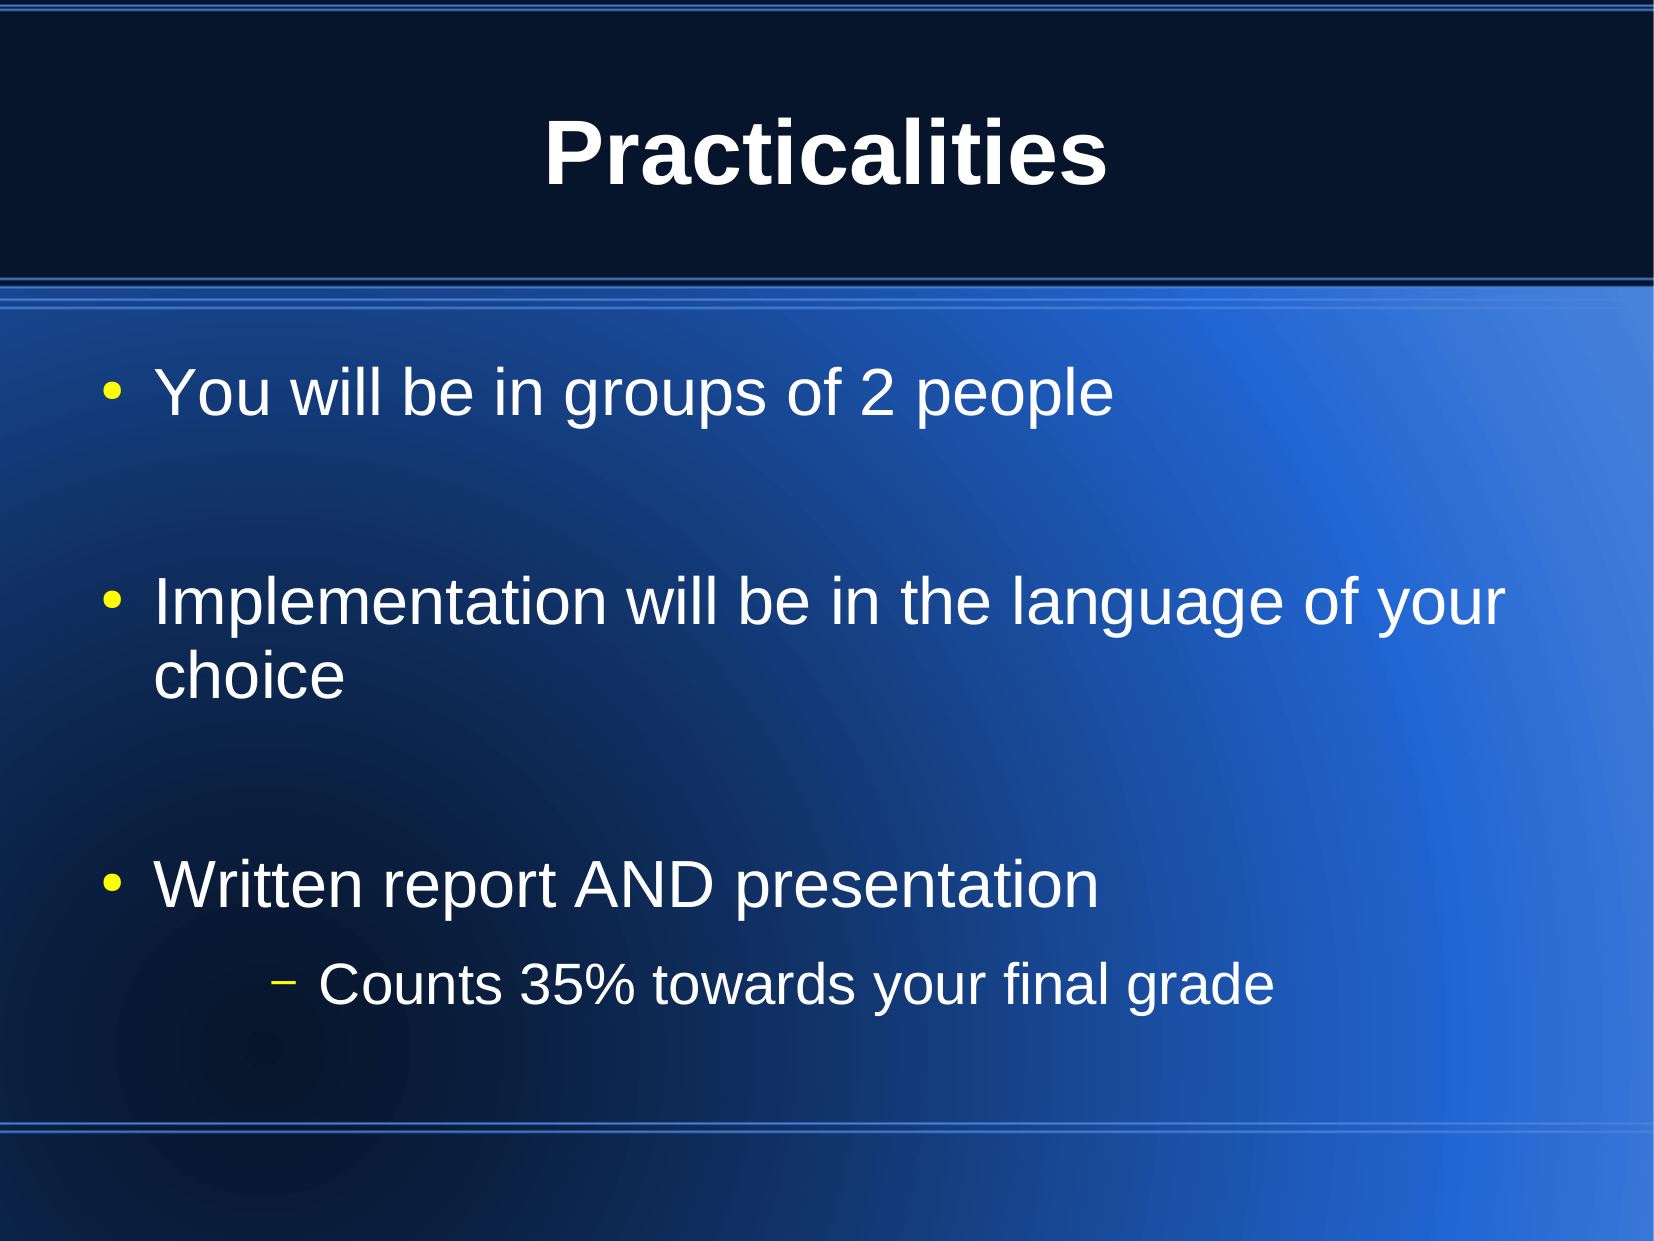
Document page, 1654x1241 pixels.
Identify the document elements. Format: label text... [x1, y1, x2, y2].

list You will be in groups of 2 people Implementation will be in the language of your choice Written report AND presentation Counts 35% towards your final grade [82, 355, 1571, 1082]
picture [0, 0, 1654, 1241]
title Practicalities [82, 49, 1571, 257]
